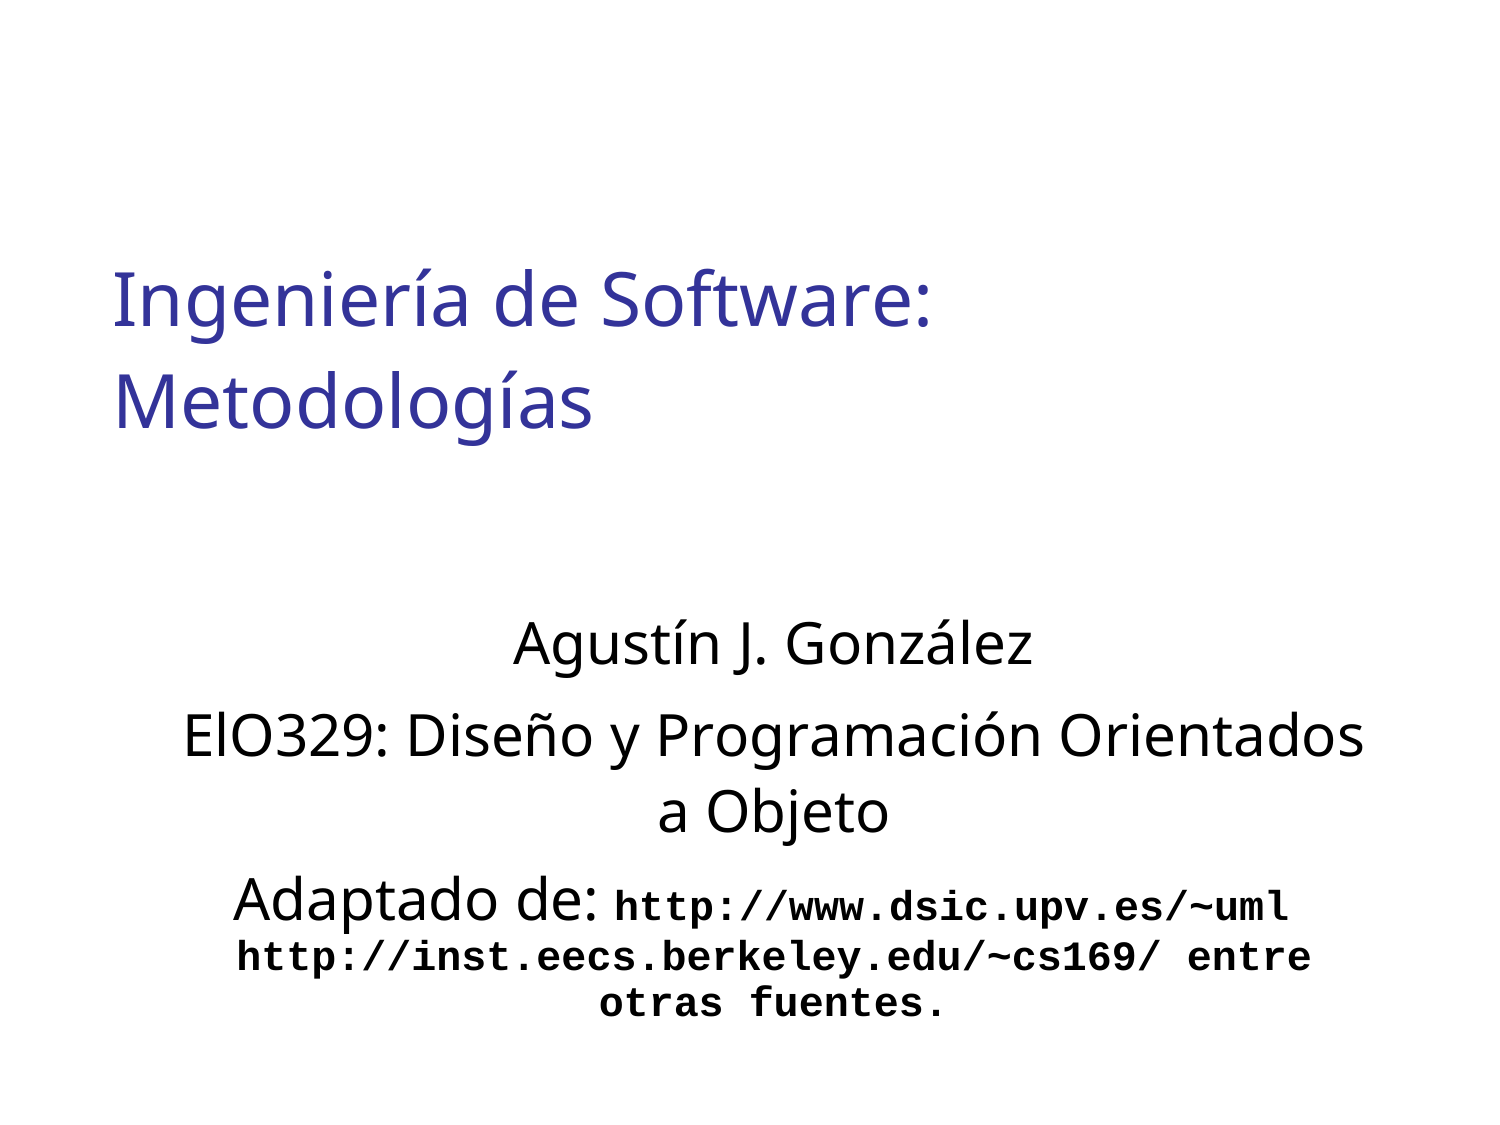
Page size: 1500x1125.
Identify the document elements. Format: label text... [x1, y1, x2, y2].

title Ingeniería de Software: Metodologías [112, 254, 1386, 443]
subtitle Agustín J. González ElO329: Diseño y Programación Orientados a Objeto Adaptado de: http://www.dsic.upv.es/~uml http://inst.eecs.berkeley.edu/~cs169/ entre otras fuentes. [75, 594, 1398, 1066]
